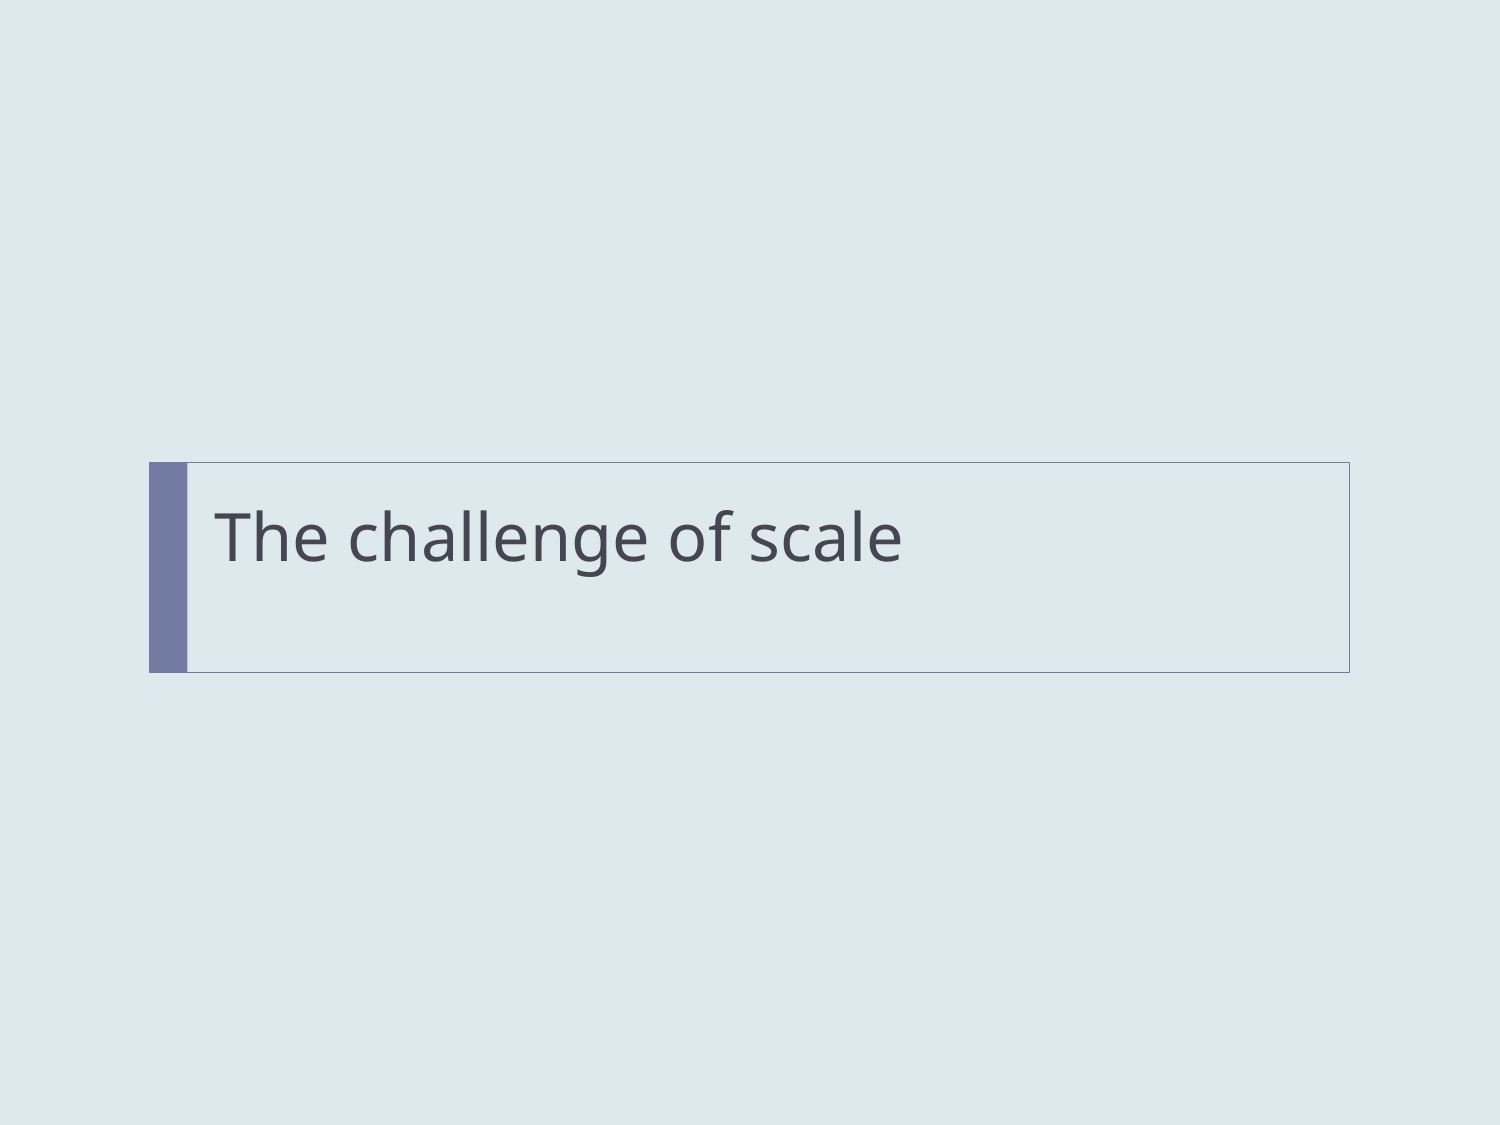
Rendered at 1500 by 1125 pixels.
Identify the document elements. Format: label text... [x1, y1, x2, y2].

title The challenge of scale [200, 487, 1325, 663]
